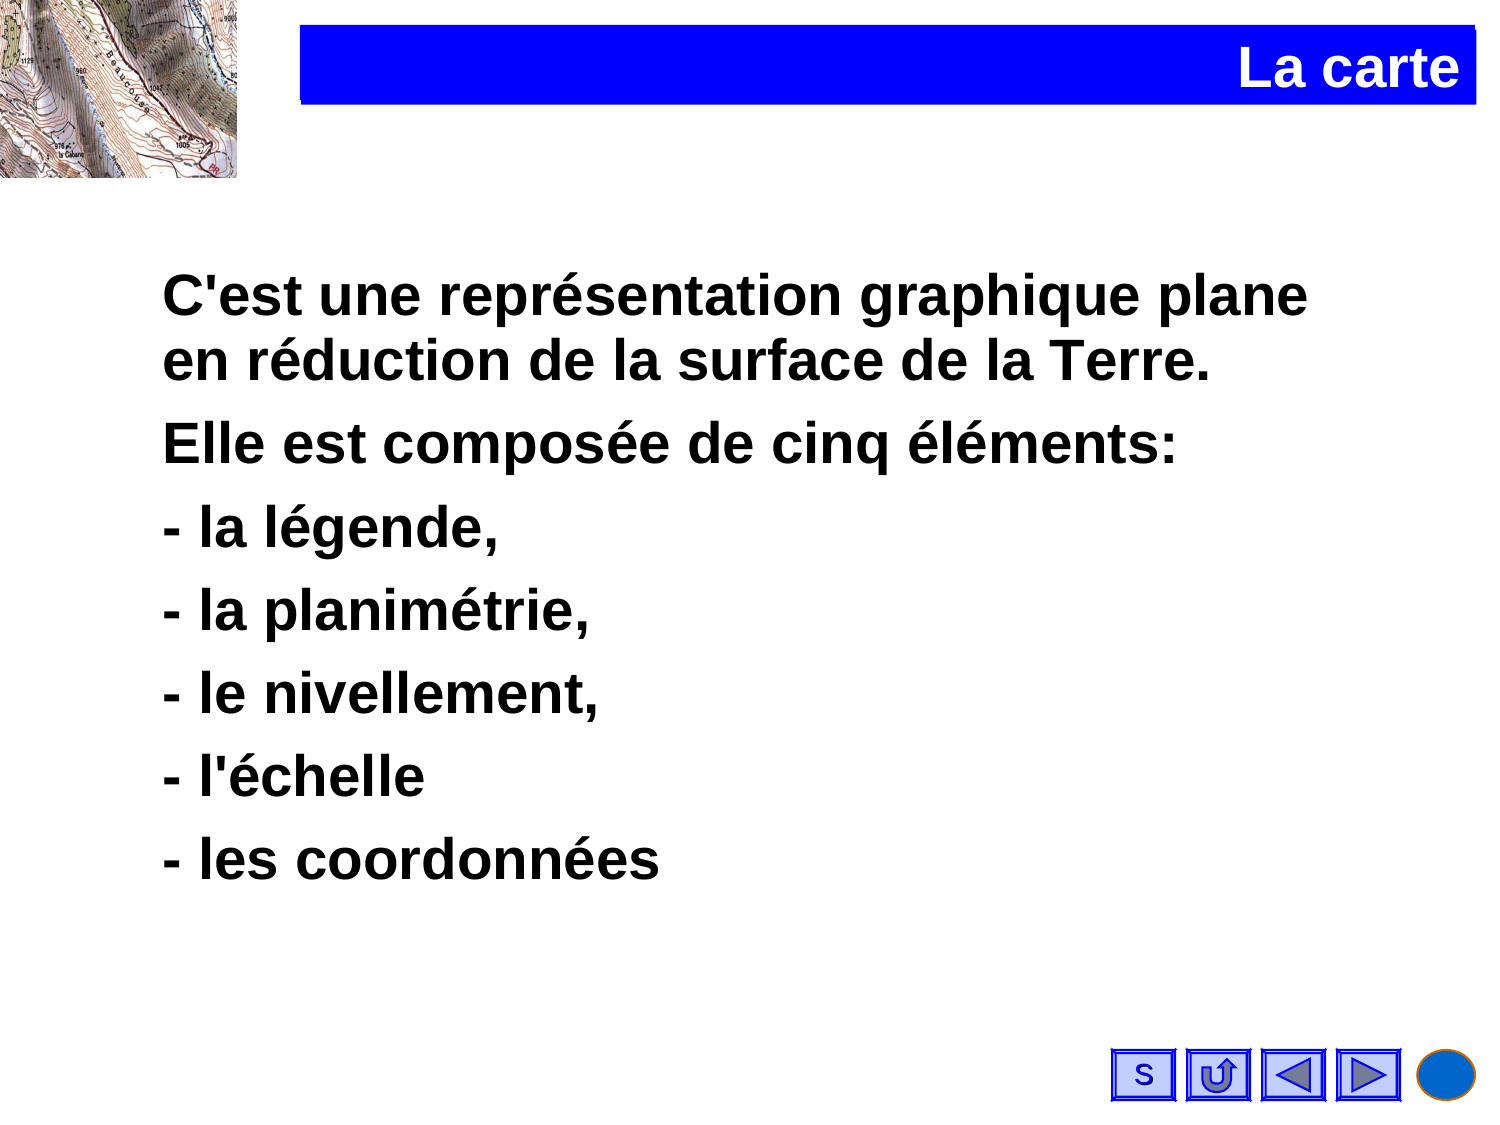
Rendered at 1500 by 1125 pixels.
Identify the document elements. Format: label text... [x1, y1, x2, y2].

text_box La carte [301, 29, 1477, 105]
picture [0, 0, 237, 178]
text_box [1417, 1049, 1476, 1101]
text_box C'est une représentation graphique plane en réduction de la surface de la Terre. Elle est composée de cinq éléments: - la légende, - la planimétrie, - le nivellement, - l'échelle - les coordonnées [147, 255, 1359, 912]
